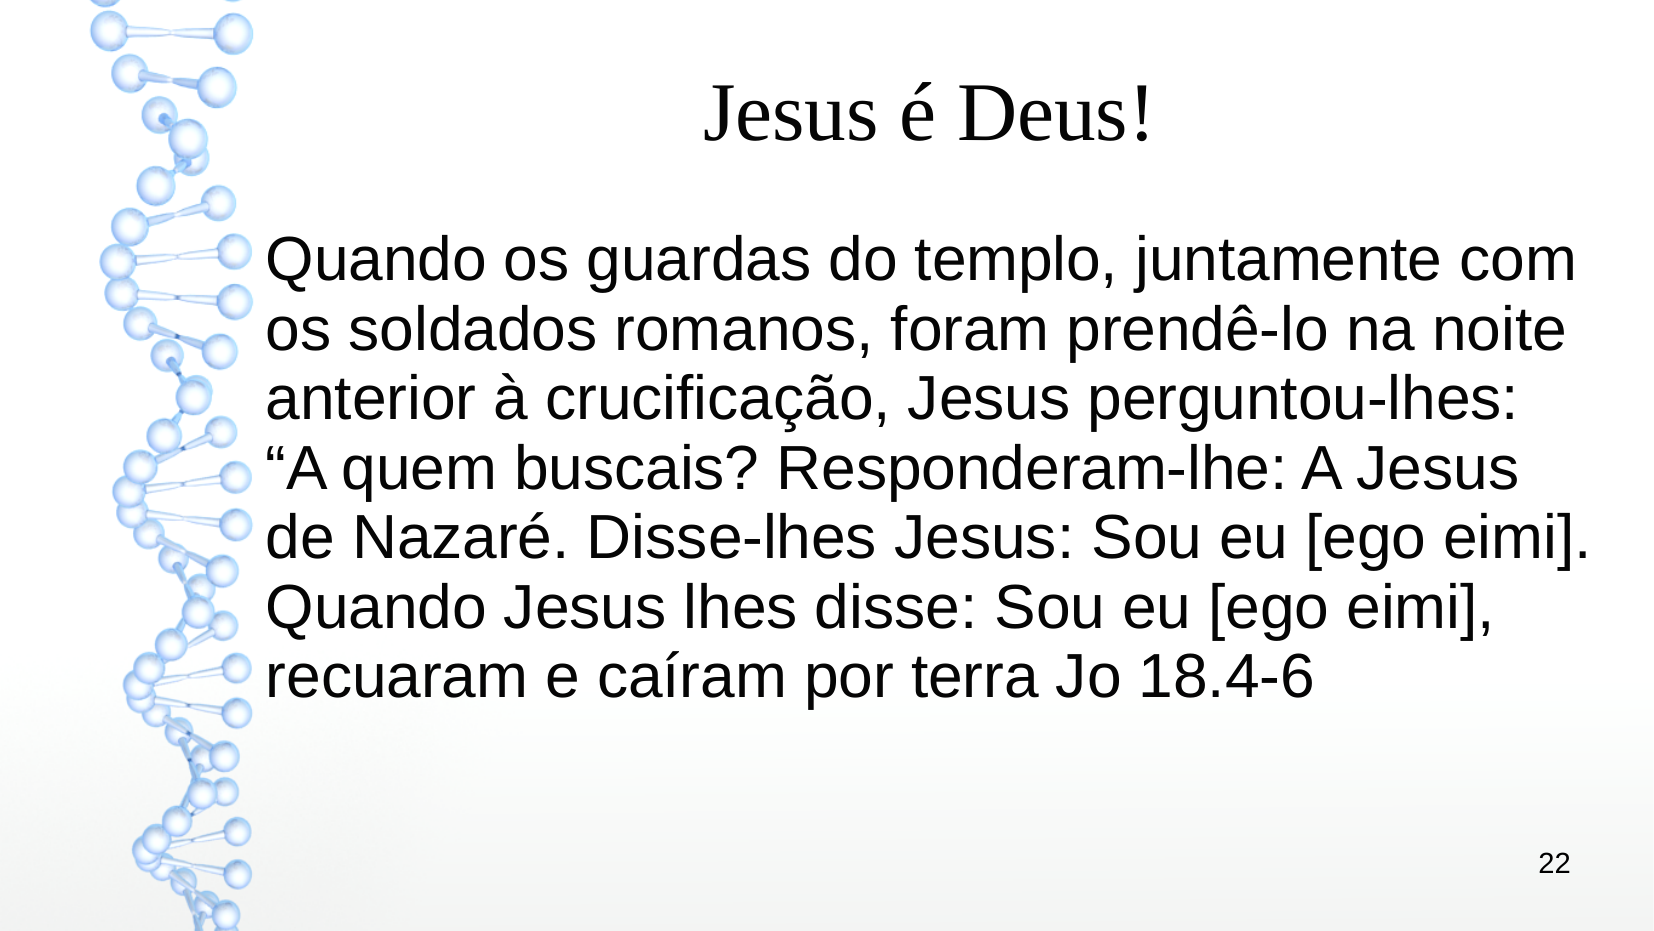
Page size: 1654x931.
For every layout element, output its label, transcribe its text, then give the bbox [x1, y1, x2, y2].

title Jesus é Deus! [265, 35, 1595, 189]
list Quando os guardas do templo, juntamente com os soldados romanos, foram prendê-lo na noite anterior à crucificação, Jesus perguntou-lhes: “A quem buscais? Responderam-lhe: A Jesus de Nazaré. Disse-lhes Jesus: Sou eu [ego eimi]. Quando Jesus lhes disse: Sou eu [ego eimi], recuaram e caíram por terra Jo 18.4-6 [265, 224, 1595, 764]
picture [0, 0, 1654, 931]
